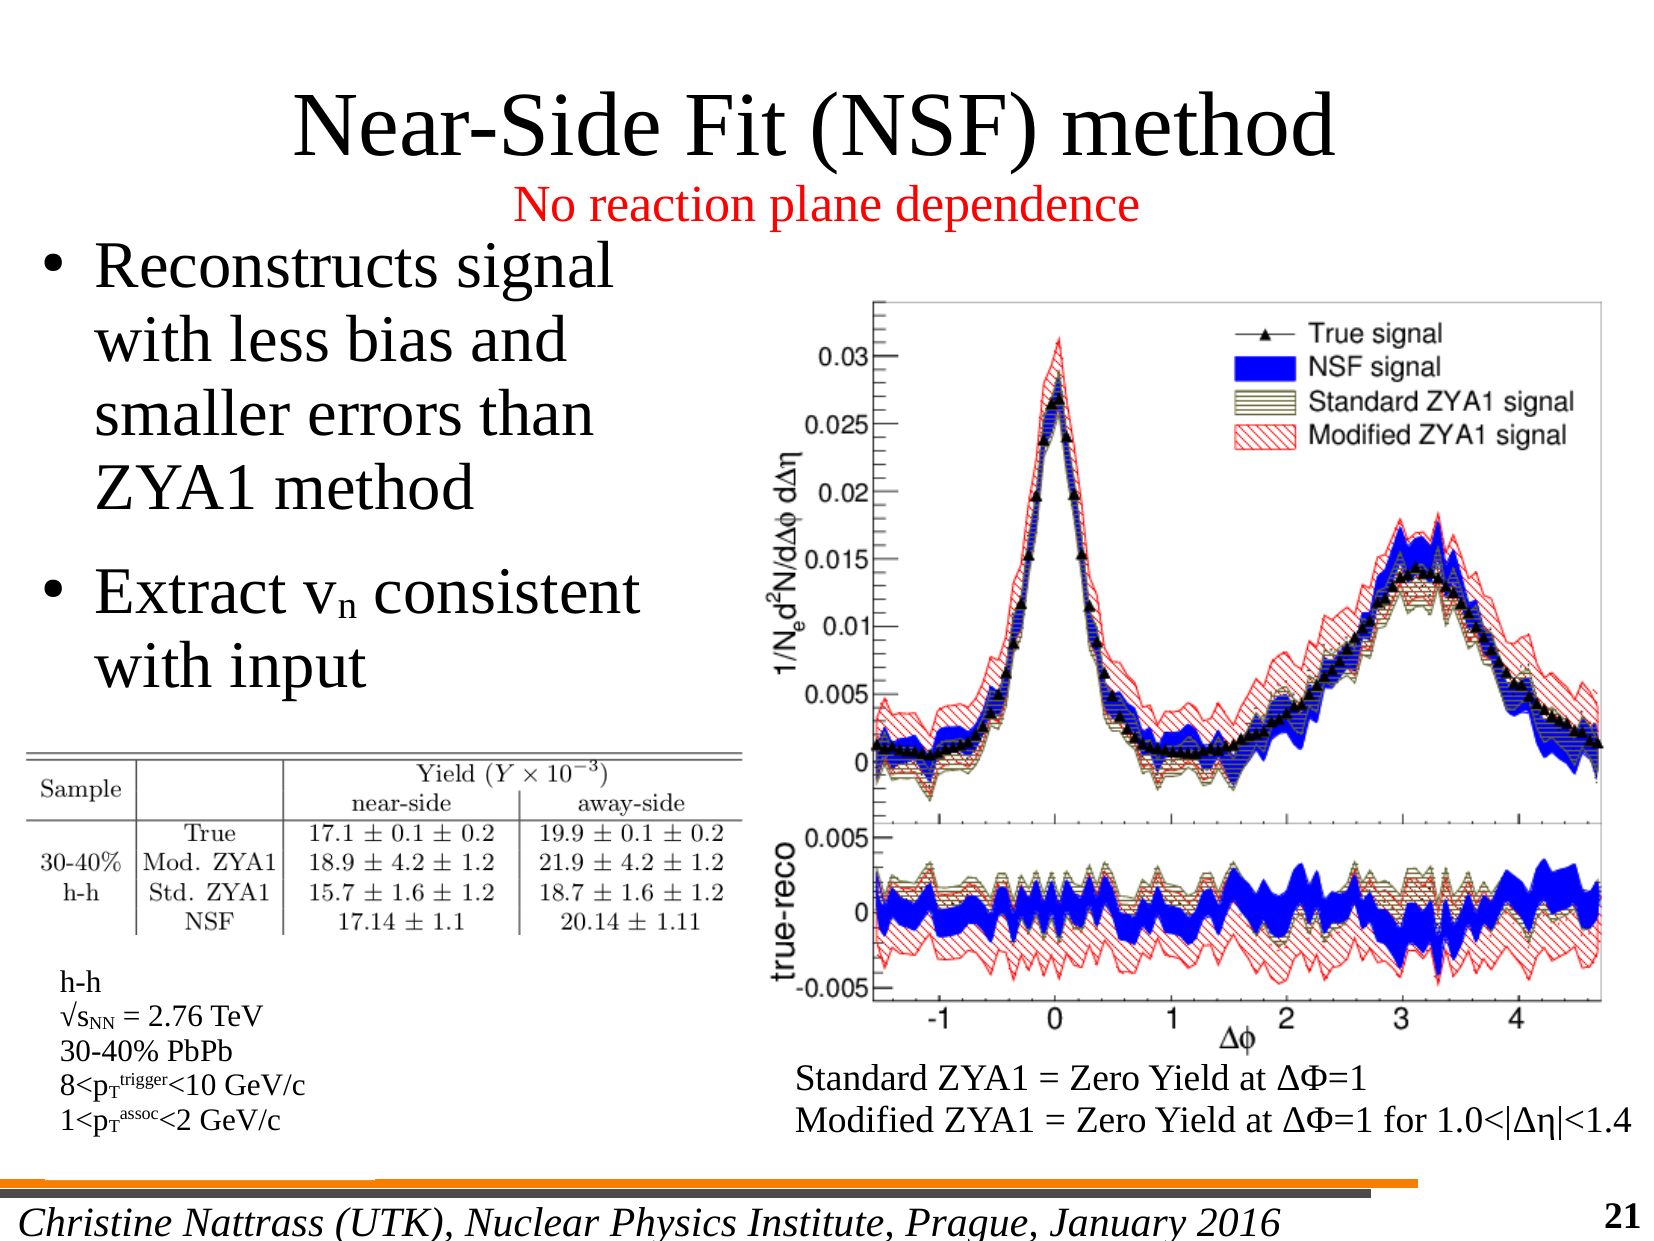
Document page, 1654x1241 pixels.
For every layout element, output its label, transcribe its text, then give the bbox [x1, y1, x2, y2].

title Near-Side Fit (NSF) method No reaction plane dependence [82, 49, 1571, 255]
text_box Standard ZYA1 = Zero Yield at ΔΦ=1 Modified ZYA1 = Zero Yield at ΔΦ=1 for 1.0<|Δη|<1.4 [780, 1050, 1654, 1191]
list Reconstructs signal with less bias and smaller errors than ZYA1 method Extract vn consistent with input [23, 227, 751, 747]
picture [23, 255, 1649, 1156]
text_box h-h √sNN = 2.76 TeV 30-40% PbPb 8<pTtrigger<10 GeV/c 1<pTassoc<2 GeV/c [45, 957, 376, 1181]
